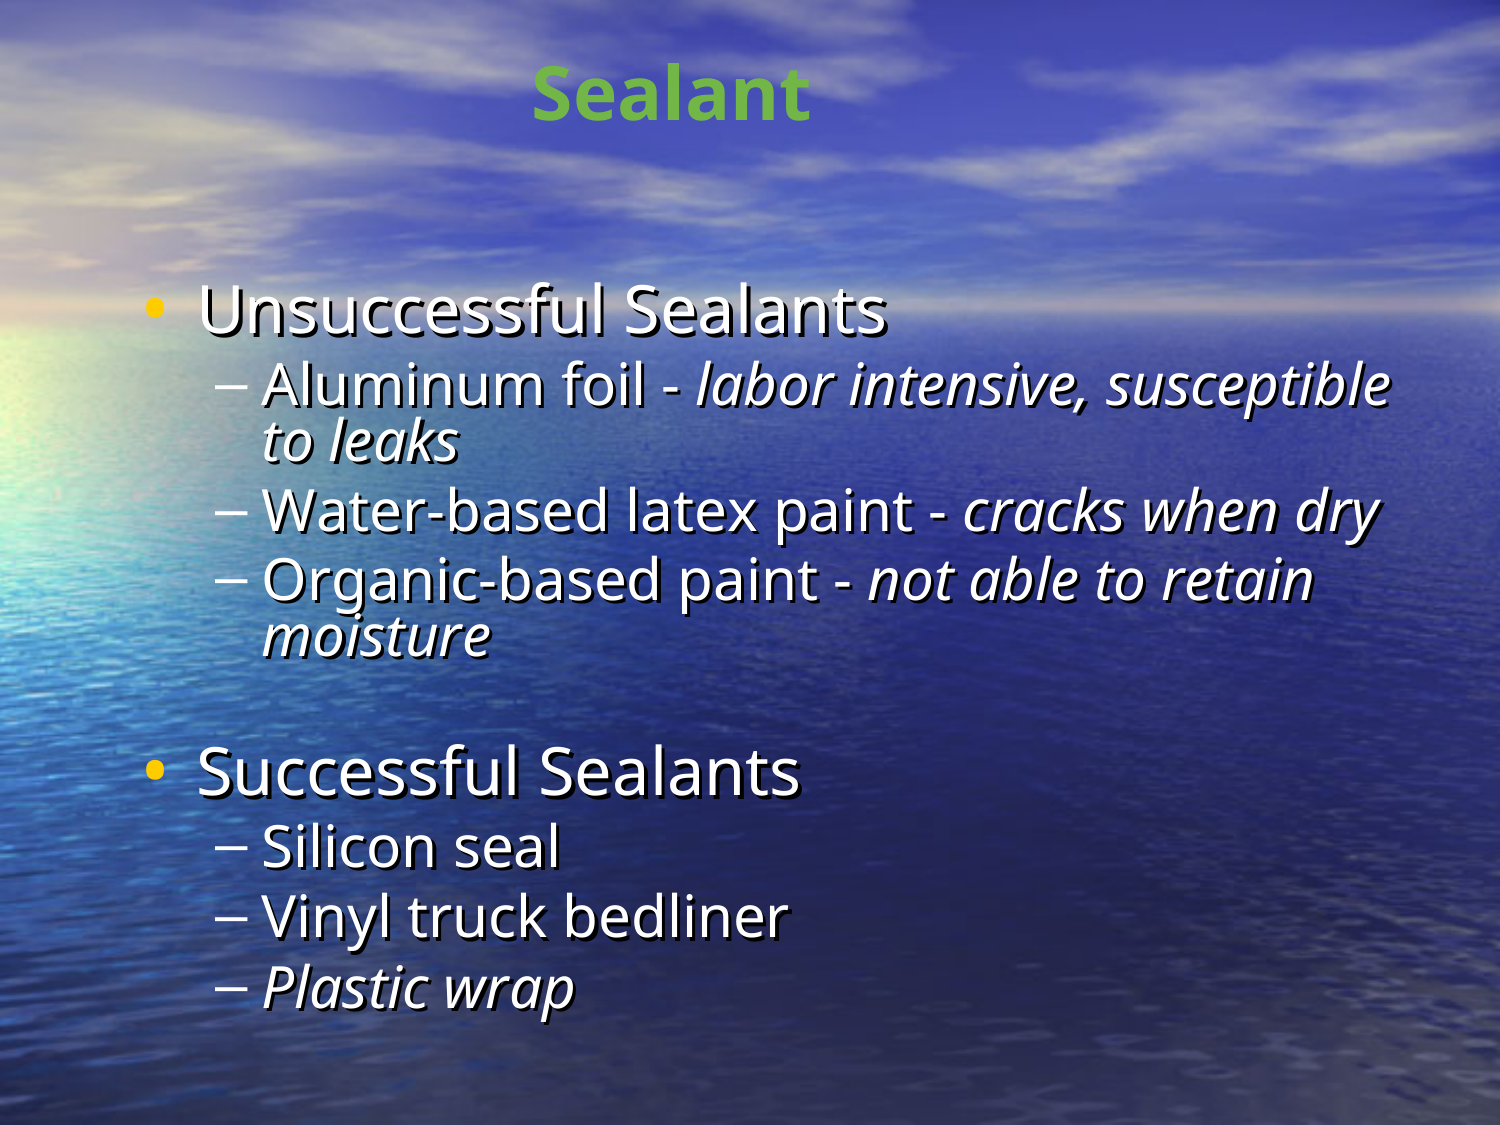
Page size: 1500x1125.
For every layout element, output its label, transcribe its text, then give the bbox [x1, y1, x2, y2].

text_box Sealant [517, 37, 828, 143]
list Unsuccessful Sealants Aluminum foil - labor intensive, susceptible to leaks Water-based latex paint - cracks when dry Organic-based paint - not able to retain moisture Successful Sealants Silicon seal Vinyl truck bedliner Plastic wrap [125, 274, 1439, 1038]
picture [0, 0, 1500, 1125]
